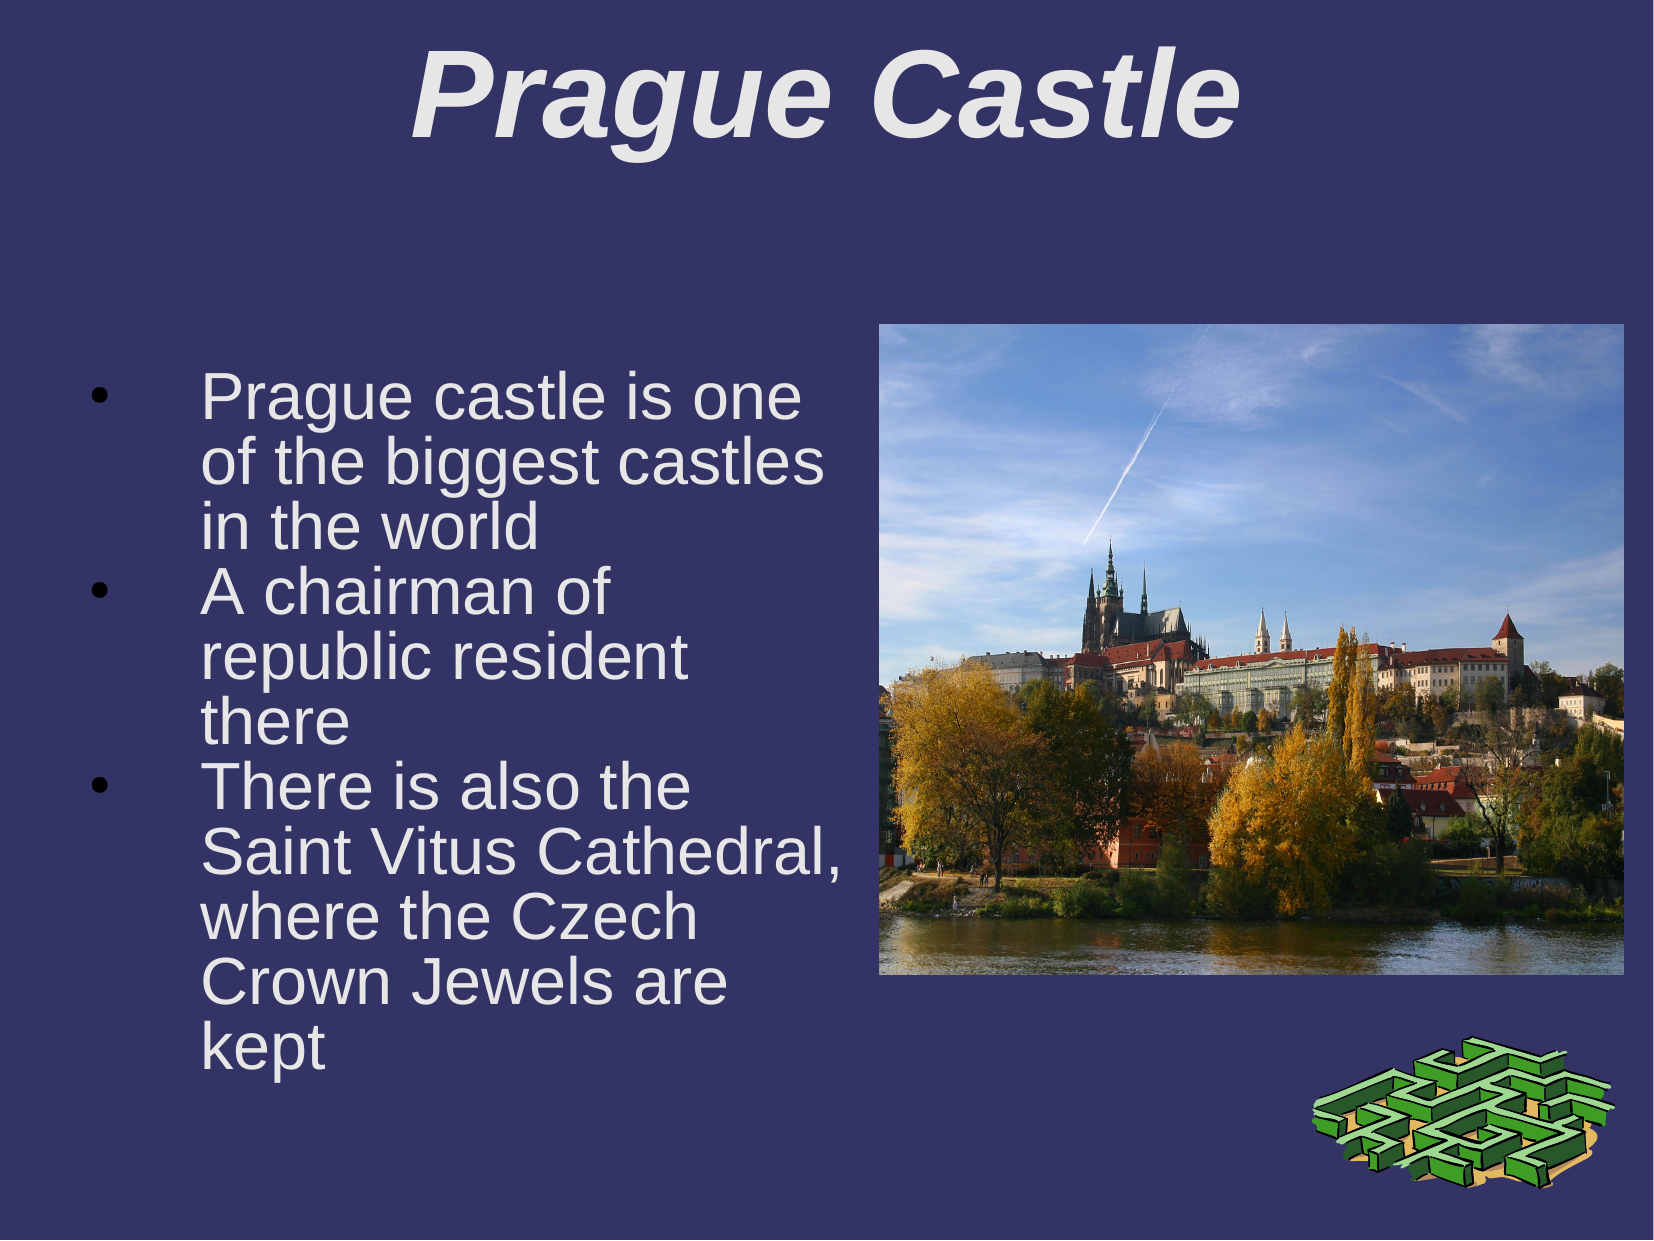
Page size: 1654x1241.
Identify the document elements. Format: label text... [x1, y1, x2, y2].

picture [879, 324, 1624, 975]
title Prague Castle [121, 0, 1534, 186]
list Prague castle is one of the biggest castles in the world A chairman of republic resident there There is also the Saint Vitus Cathedral, where the Czech Crown Jewels are kept [88, 354, 857, 1183]
